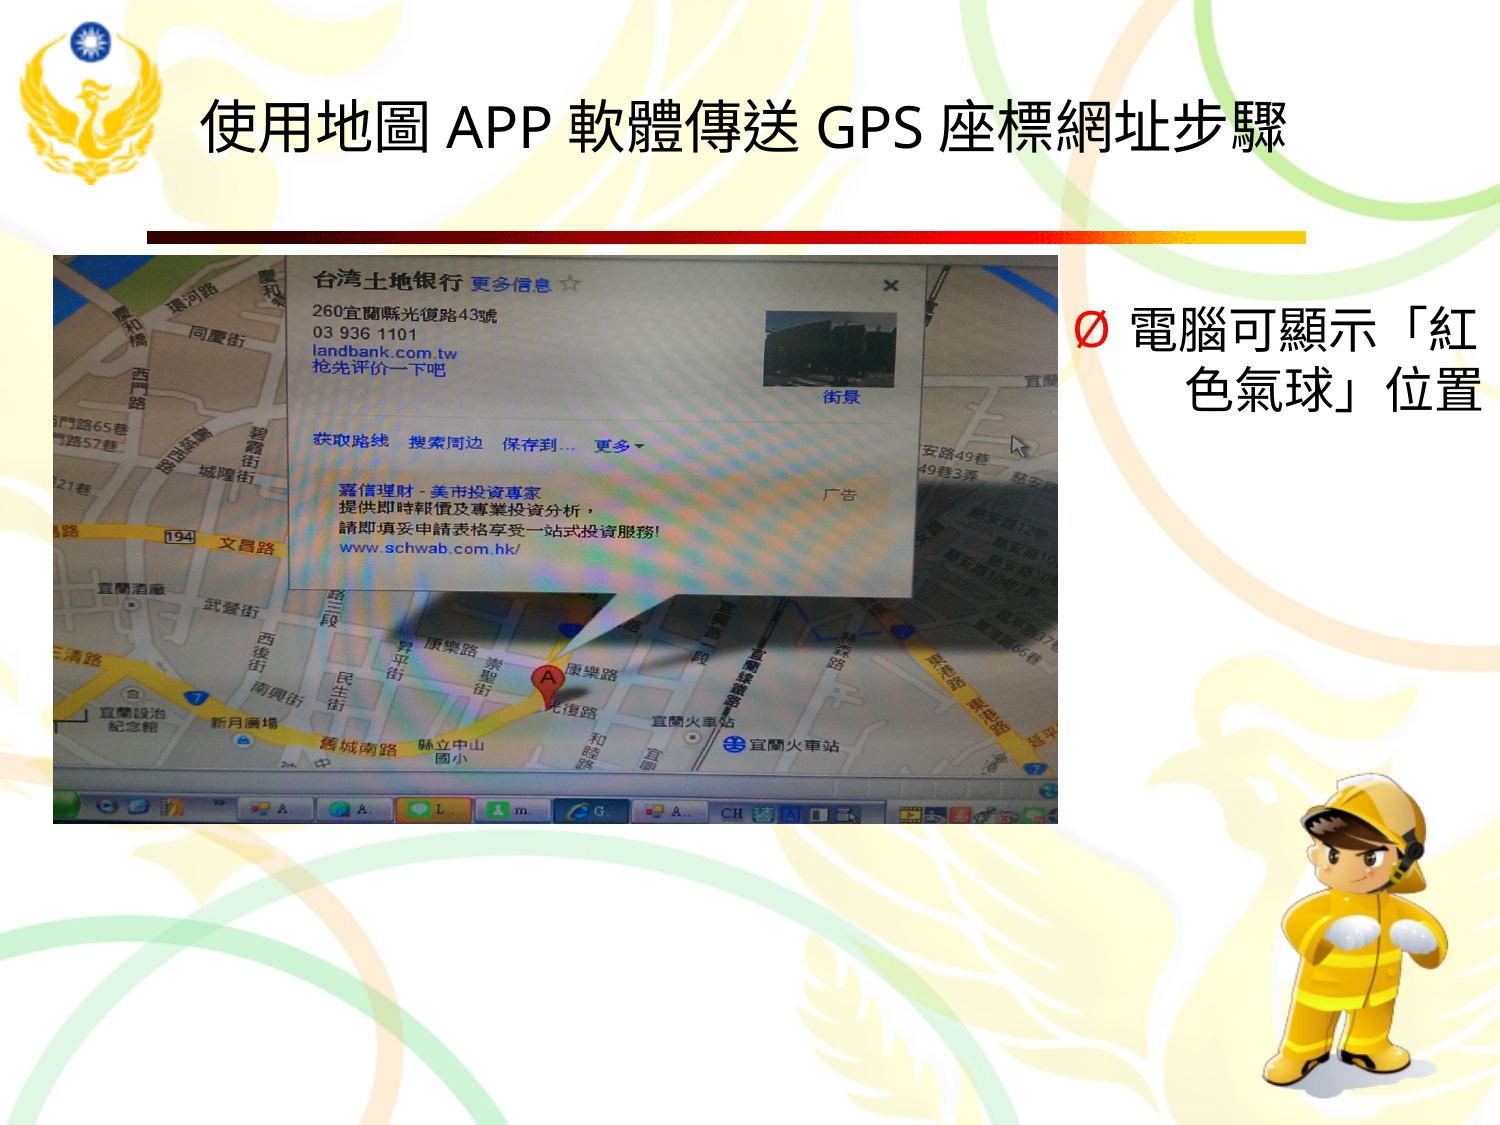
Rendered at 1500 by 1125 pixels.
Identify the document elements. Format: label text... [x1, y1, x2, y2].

list 電腦可顯示「紅色氣球」位置 [1057, 290, 1500, 990]
title 使用地圖APP軟體傳送GPS座標網址步驟 [183, 31, 1305, 219]
picture [53, 255, 1058, 824]
